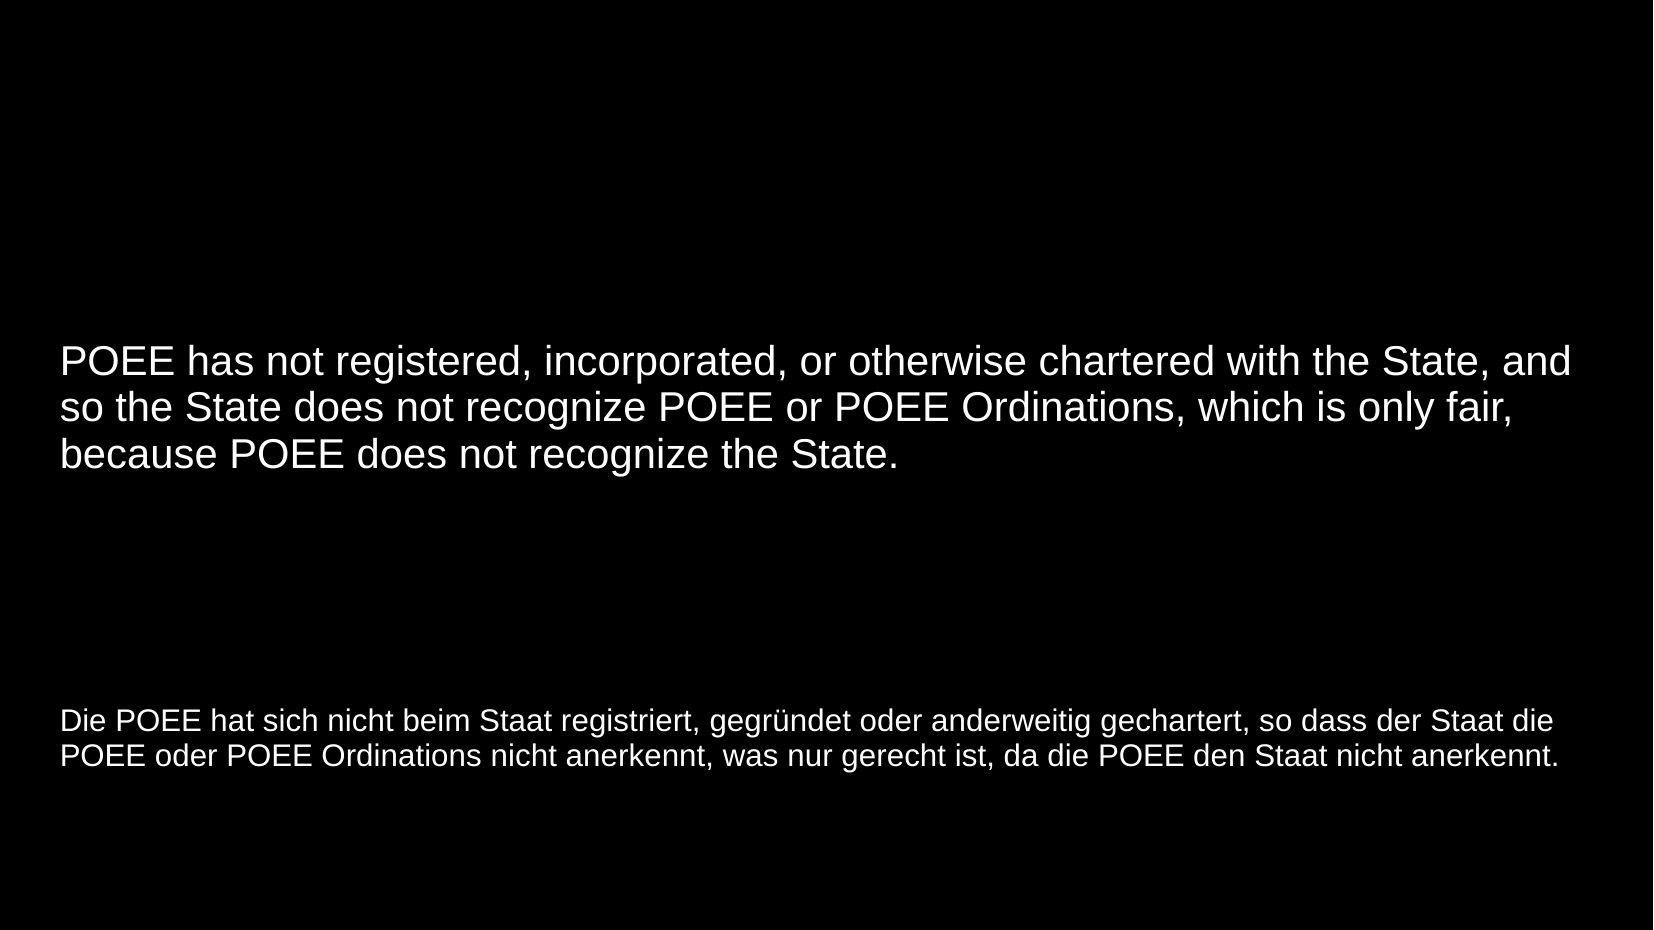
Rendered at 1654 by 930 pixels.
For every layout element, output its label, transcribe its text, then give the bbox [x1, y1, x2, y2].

text_box POEE has not registered, incorporated, or otherwise chartered with the State, and so the State does not recognize POEE or POEE Ordinations, which is only fair, because POEE does not recognize the State. Die POEE hat sich nicht beim Staat registriert, gegründet oder anderweitig gechartert, so dass der Staat die POEE oder POEE Ordinations nicht anerkennt, was nur gerecht ist, da die POEE den Staat nicht anerkennt. [45, 330, 1636, 820]
